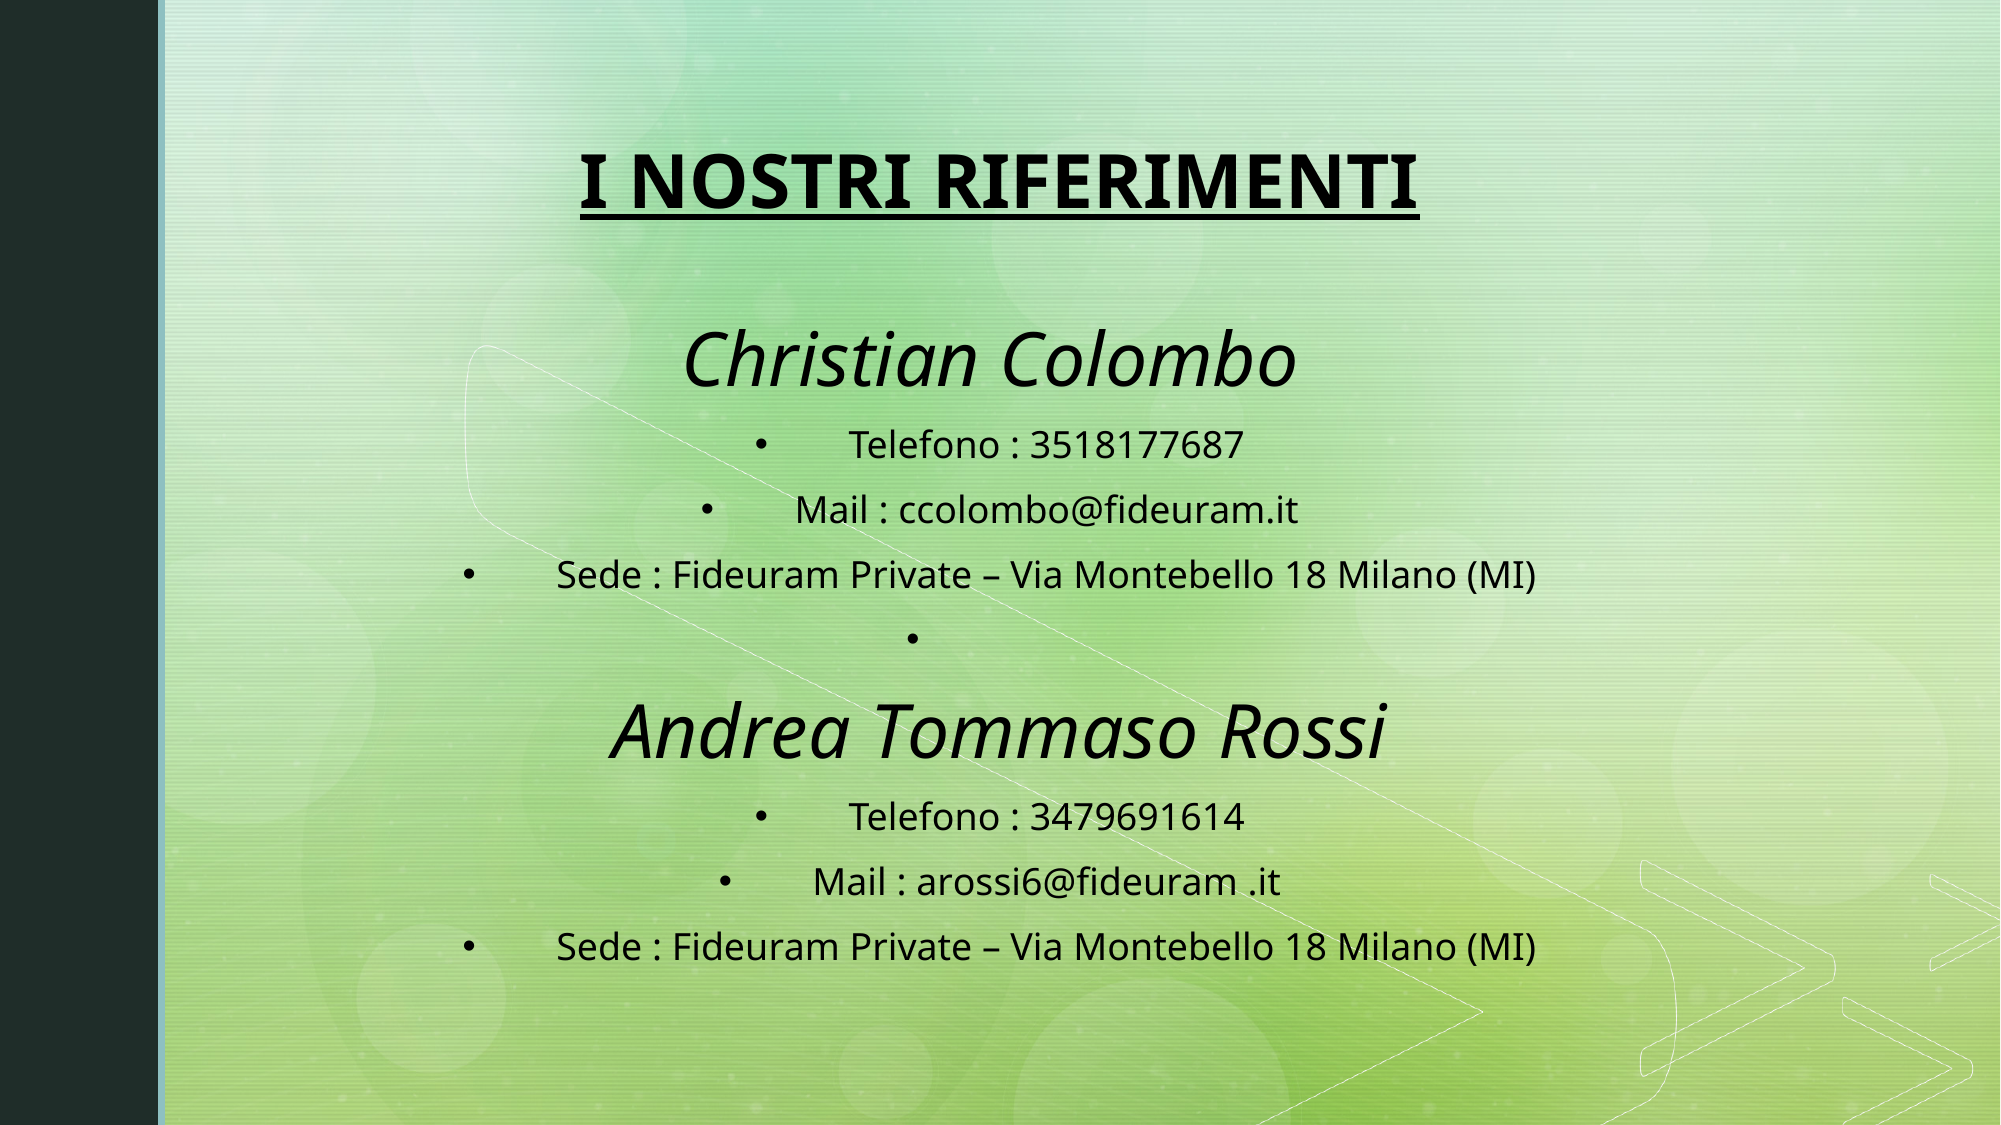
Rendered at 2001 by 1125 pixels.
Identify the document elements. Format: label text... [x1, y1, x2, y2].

text_box I NOSTRI RIFERIMENTI Christian Colombo Telefono : 3518177687 Mail : ccolombo@fideuram.it Sede : Fideuram Private – Via Montebello 18 Milano (MI) Andrea Tommaso Rossi Telefono : 3479691614 Mail : arossi6@fideuram .it Sede : Fideuram Private – Via Montebello 18 Milano (MI) [84, 120, 1916, 982]
